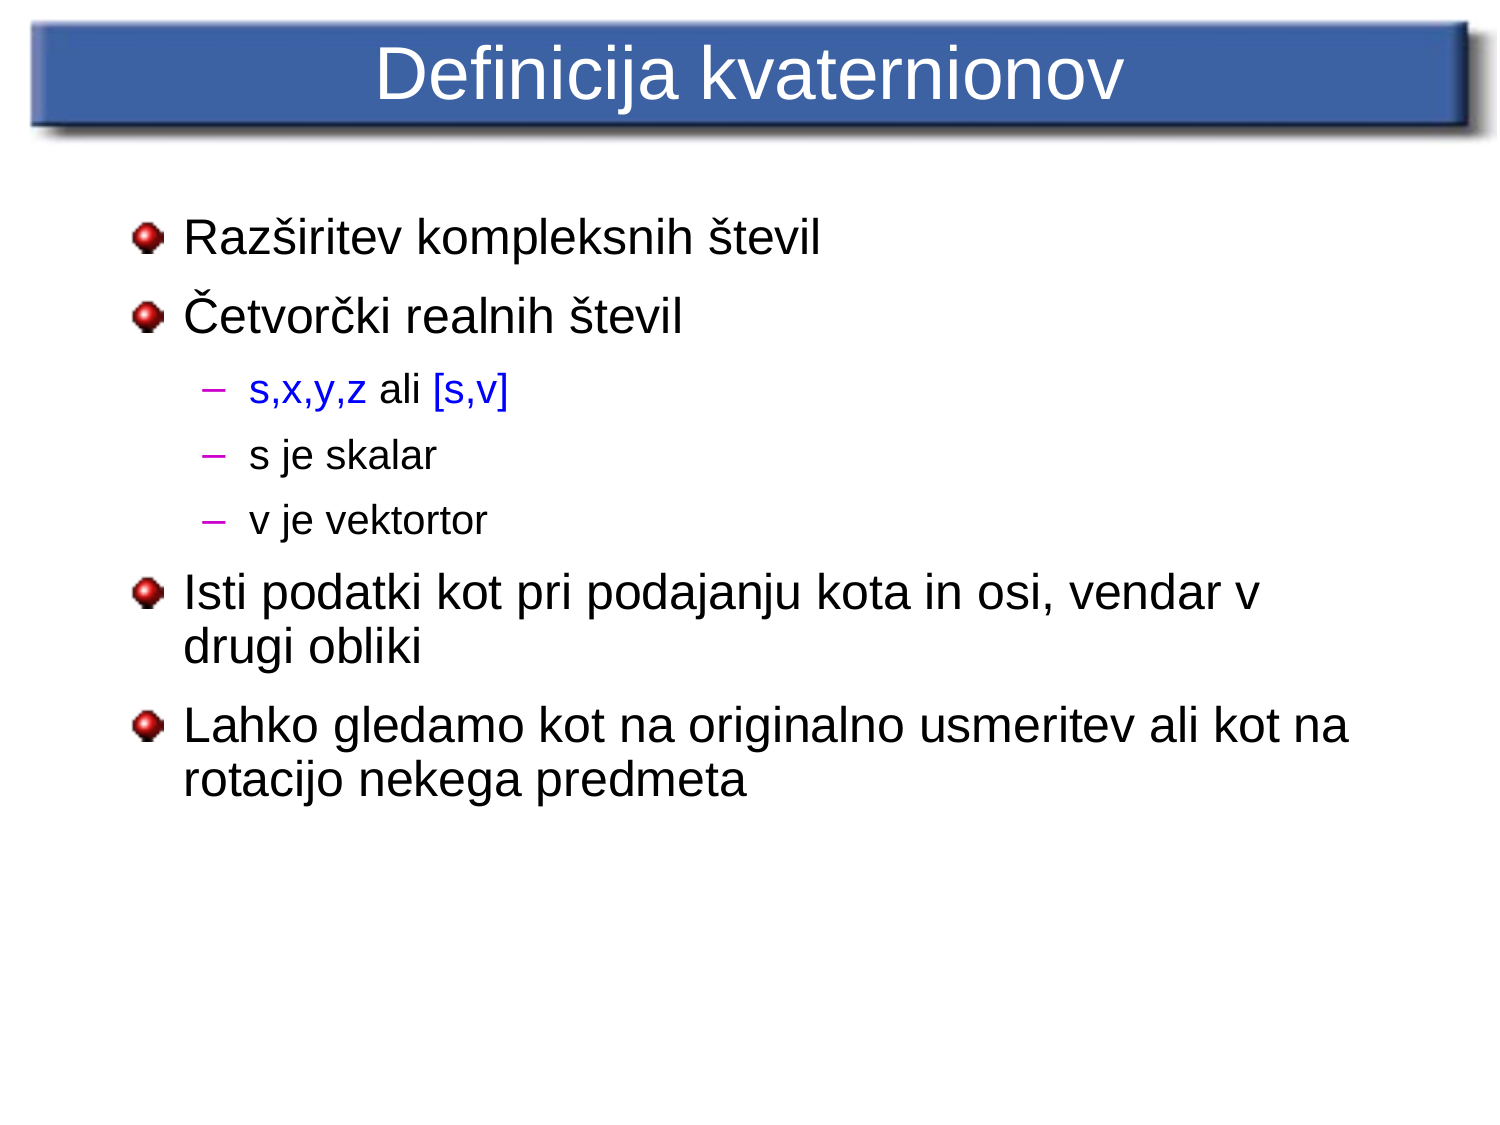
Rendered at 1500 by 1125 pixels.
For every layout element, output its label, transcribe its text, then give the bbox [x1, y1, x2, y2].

picture [29, 18, 1497, 146]
list Razširitev kompleksnih števil Četvorčki realnih števil s,x,y,z ali [s,v] s je skalar v je vektortor Isti podatki kot pri podajanju kota in osi, vendar v drugi obliki Lahko gledamo kot na originalno usmeritev ali kot na rotacijo nekega predmeta [112, 203, 1388, 895]
title Definicija kvaternionov [112, 0, 1388, 122]
